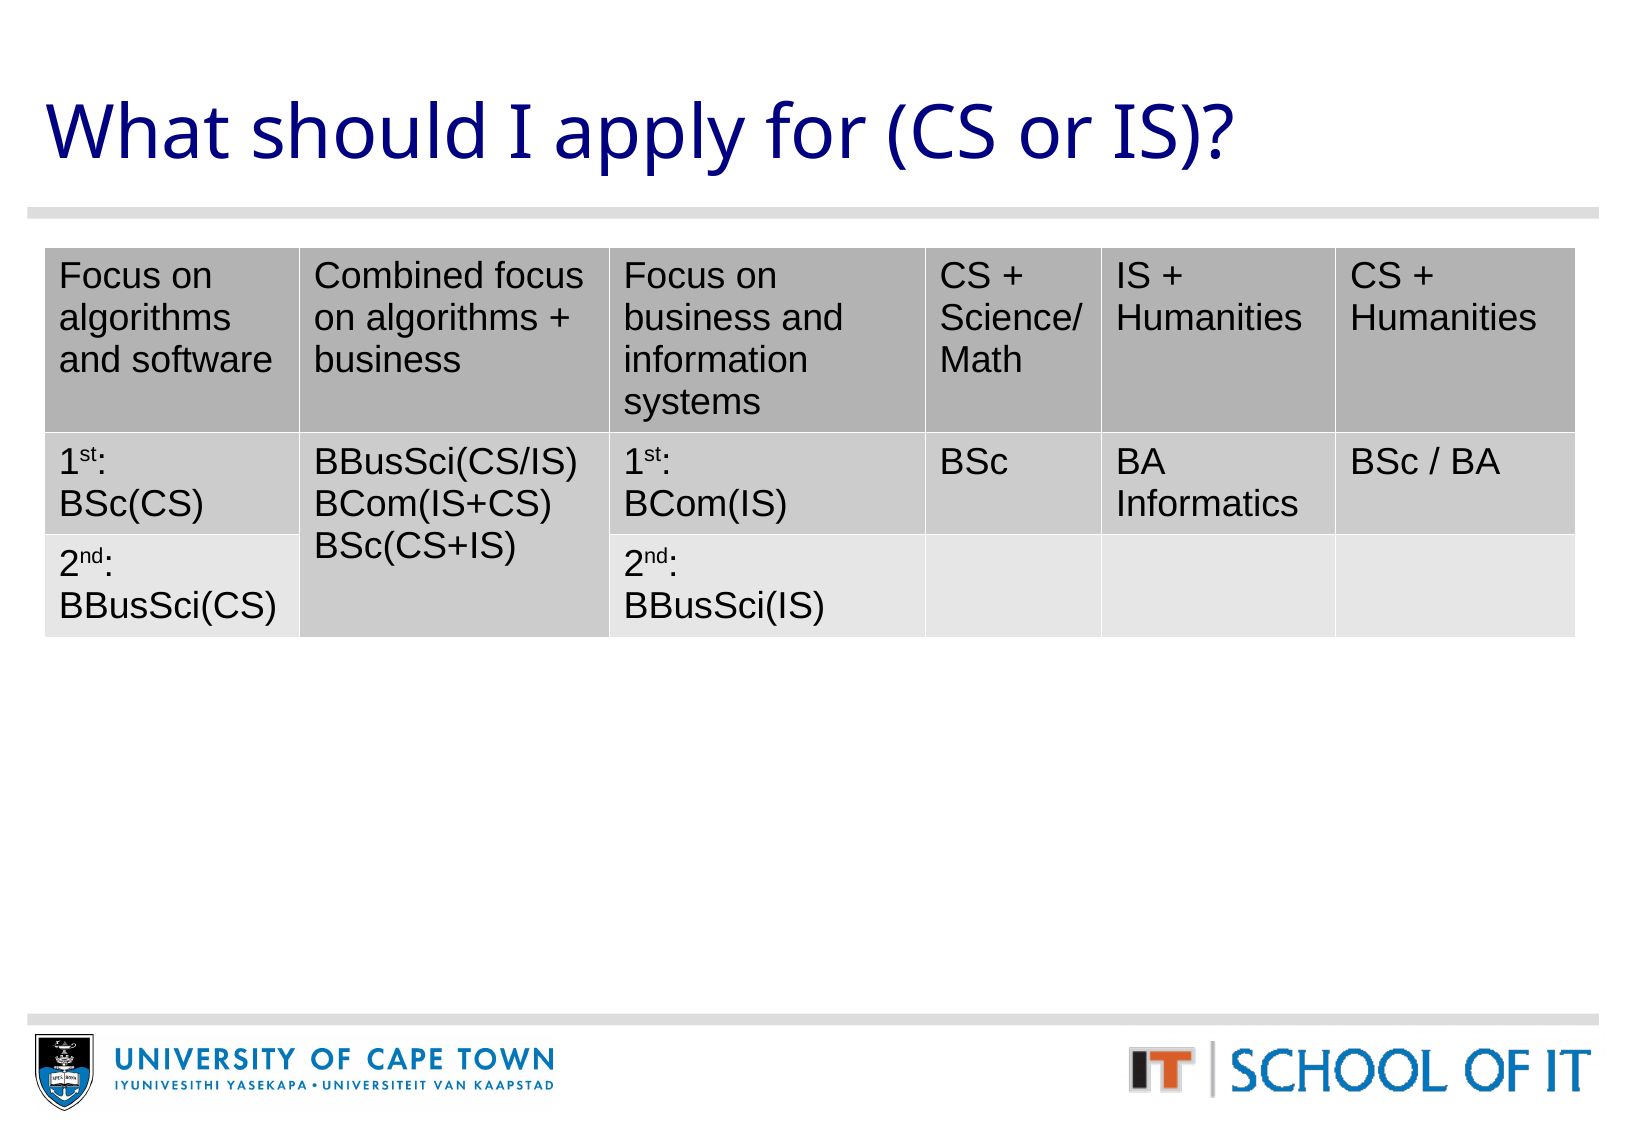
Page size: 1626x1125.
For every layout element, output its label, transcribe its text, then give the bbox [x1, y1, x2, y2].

table_cell 1st: BCom(IS) [610, 433, 925, 534]
table_cell [1102, 535, 1335, 637]
table_cell 1st: BSc(CS) [45, 433, 299, 534]
table_cell BBusSci(CS/IS) BCom(IS+CS) BSc(CS+IS) [300, 433, 609, 637]
table_cell [926, 535, 1101, 637]
table_header CS + Science/Math [926, 248, 1101, 432]
table_header Focus on business and information systems [610, 248, 925, 432]
picture [1118, 1030, 1606, 1109]
table_cell 2nd: BBusSci(IS) [610, 535, 925, 637]
table_header IS + Humanities [1102, 248, 1335, 432]
table_cell BA Informatics [1102, 433, 1335, 534]
table_header CS + Humanities [1336, 248, 1575, 432]
title What should I apply for (CS or IS)? [45, 66, 1583, 194]
picture [35, 1034, 553, 1111]
table_cell 2nd: BBusSci(CS) [45, 535, 299, 637]
table_cell BSc / BA [1336, 433, 1575, 534]
table_cell [1336, 535, 1575, 637]
table_header Combined focus on algorithms + business [300, 248, 609, 432]
table_header Focus on algorithms and software [45, 248, 299, 432]
table_cell BSc [926, 433, 1101, 534]
